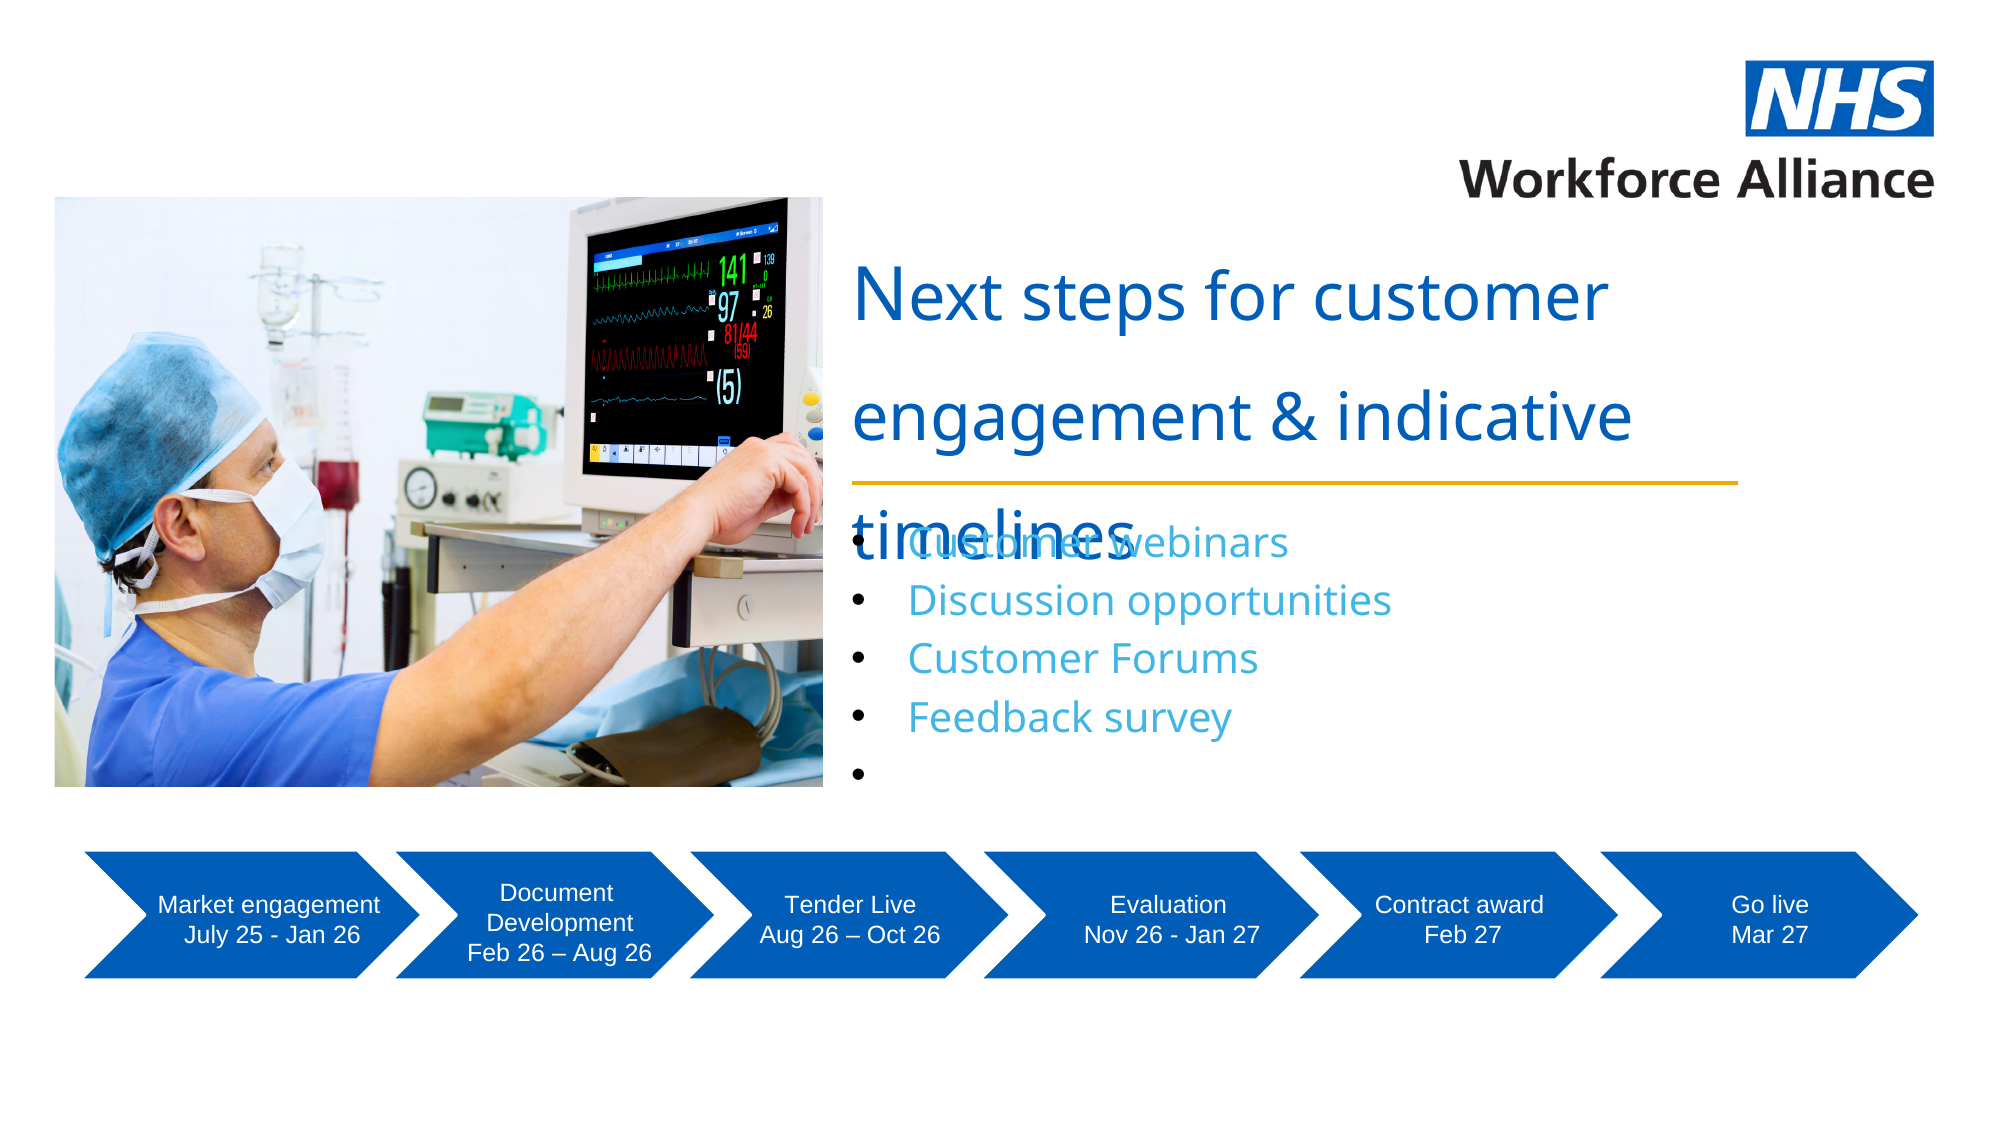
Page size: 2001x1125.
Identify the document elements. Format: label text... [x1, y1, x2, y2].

text_box [1458, 59, 1935, 198]
text_box [54, 197, 823, 787]
text_box [1594, 849, 1888, 881]
text_box [1013, 957, 1281, 981]
text_box Document Development​ Feb 26 – Aug 26​ [400, 868, 720, 1011]
text_box [1594, 957, 1880, 981]
text_box [78, 849, 390, 881]
text_box Tender Live​ Aug 26 – Oct 26​ [720, 881, 1013, 993]
text_box Market engagement ​ July 25 - Jan 26​ [79, 881, 467, 993]
text_box Next steps for customer engagement & indicative timelines [851, 216, 1923, 447]
text_box [1294, 849, 1588, 881]
text_box [390, 849, 671, 868]
text_box [851, 480, 1739, 486]
text_box Customer webinars Discussion opportunities Customer Forums Feedback survey [851, 507, 1743, 799]
text_box Go live Mar 27 [1593, 881, 1949, 957]
text_box Evaluation Nov 26 - Jan 27 [1013, 881, 1333, 957]
text_box [1294, 957, 1580, 981]
text_box Contract award Feb 27 [1333, 881, 1593, 957]
text_box [684, 849, 978, 881]
text_box [978, 849, 1289, 881]
